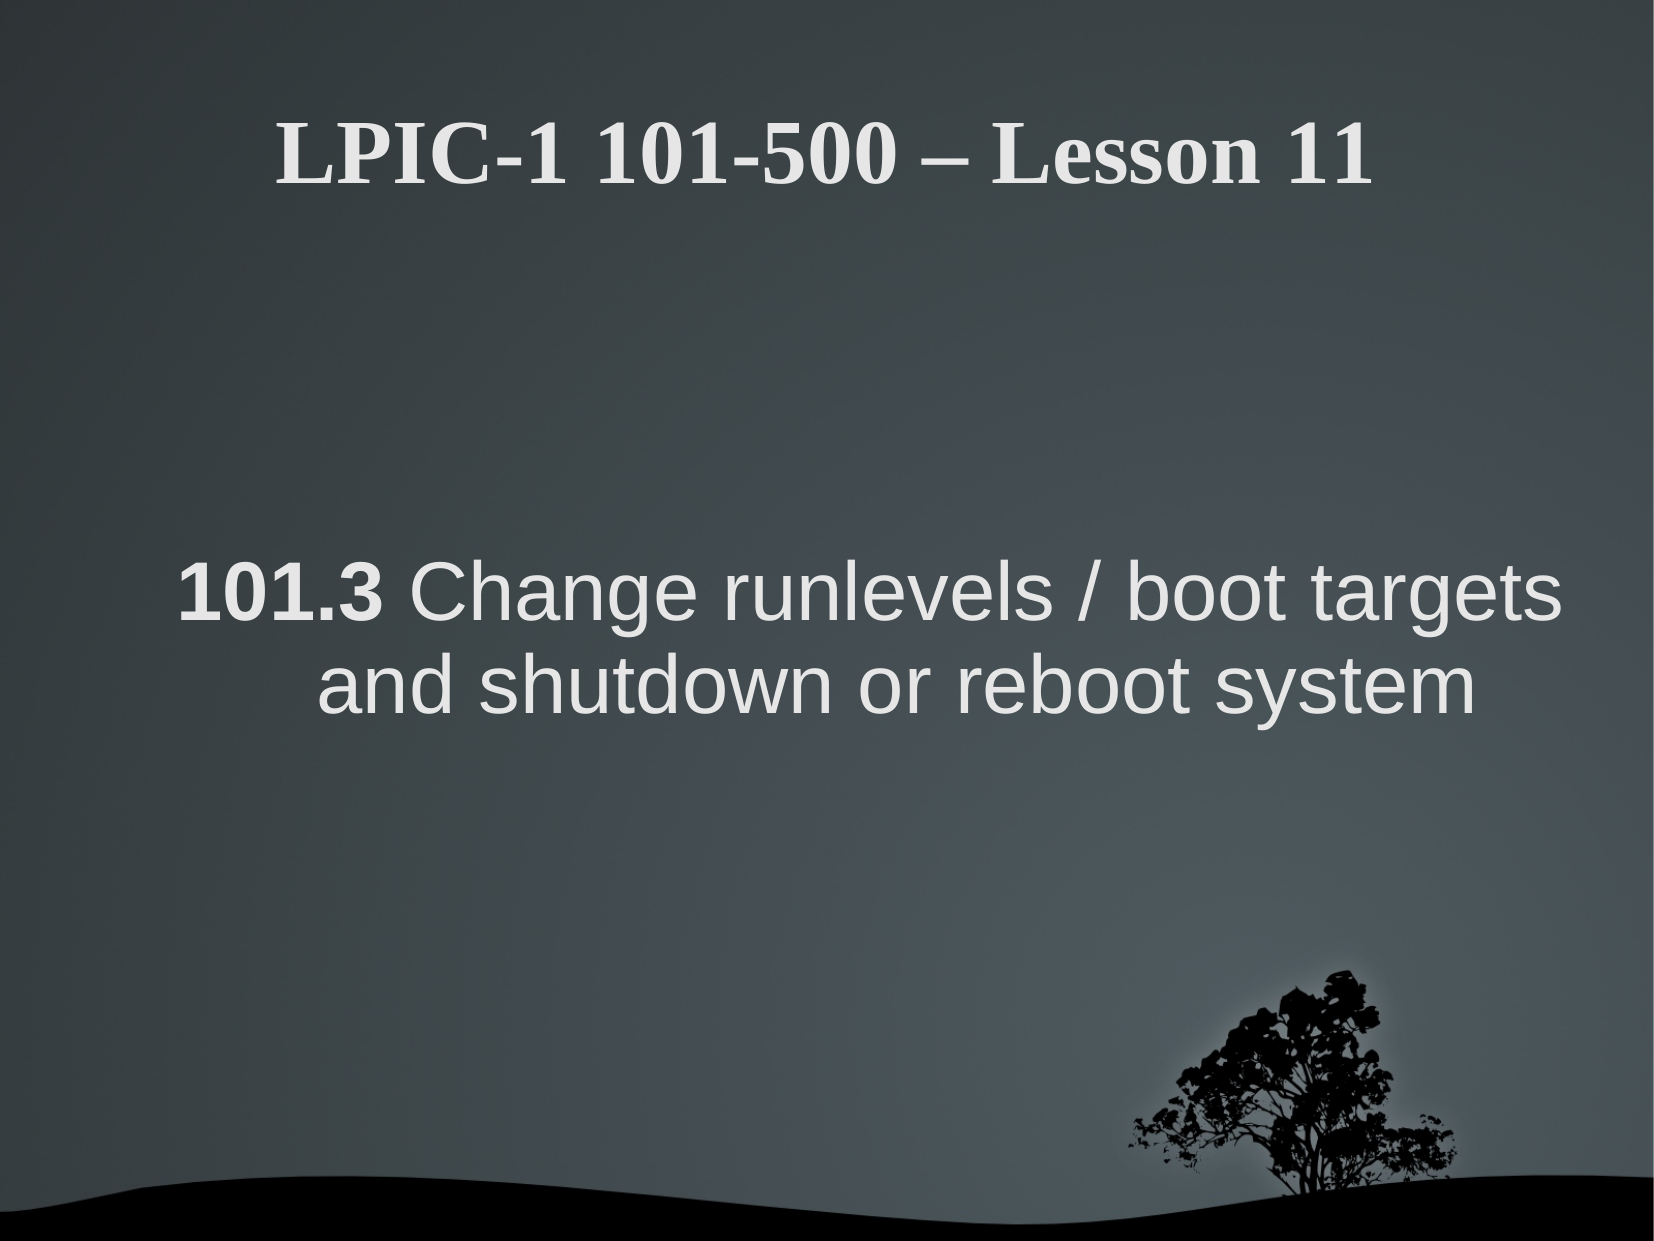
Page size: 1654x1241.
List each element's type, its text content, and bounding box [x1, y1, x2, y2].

picture [0, 0, 1654, 1241]
title LPIC-1 101-500 – Lesson 11 [82, 49, 1571, 257]
list 101.3 Change runlevels / boot targets and shutdown or reboot system [82, 290, 1571, 1109]
